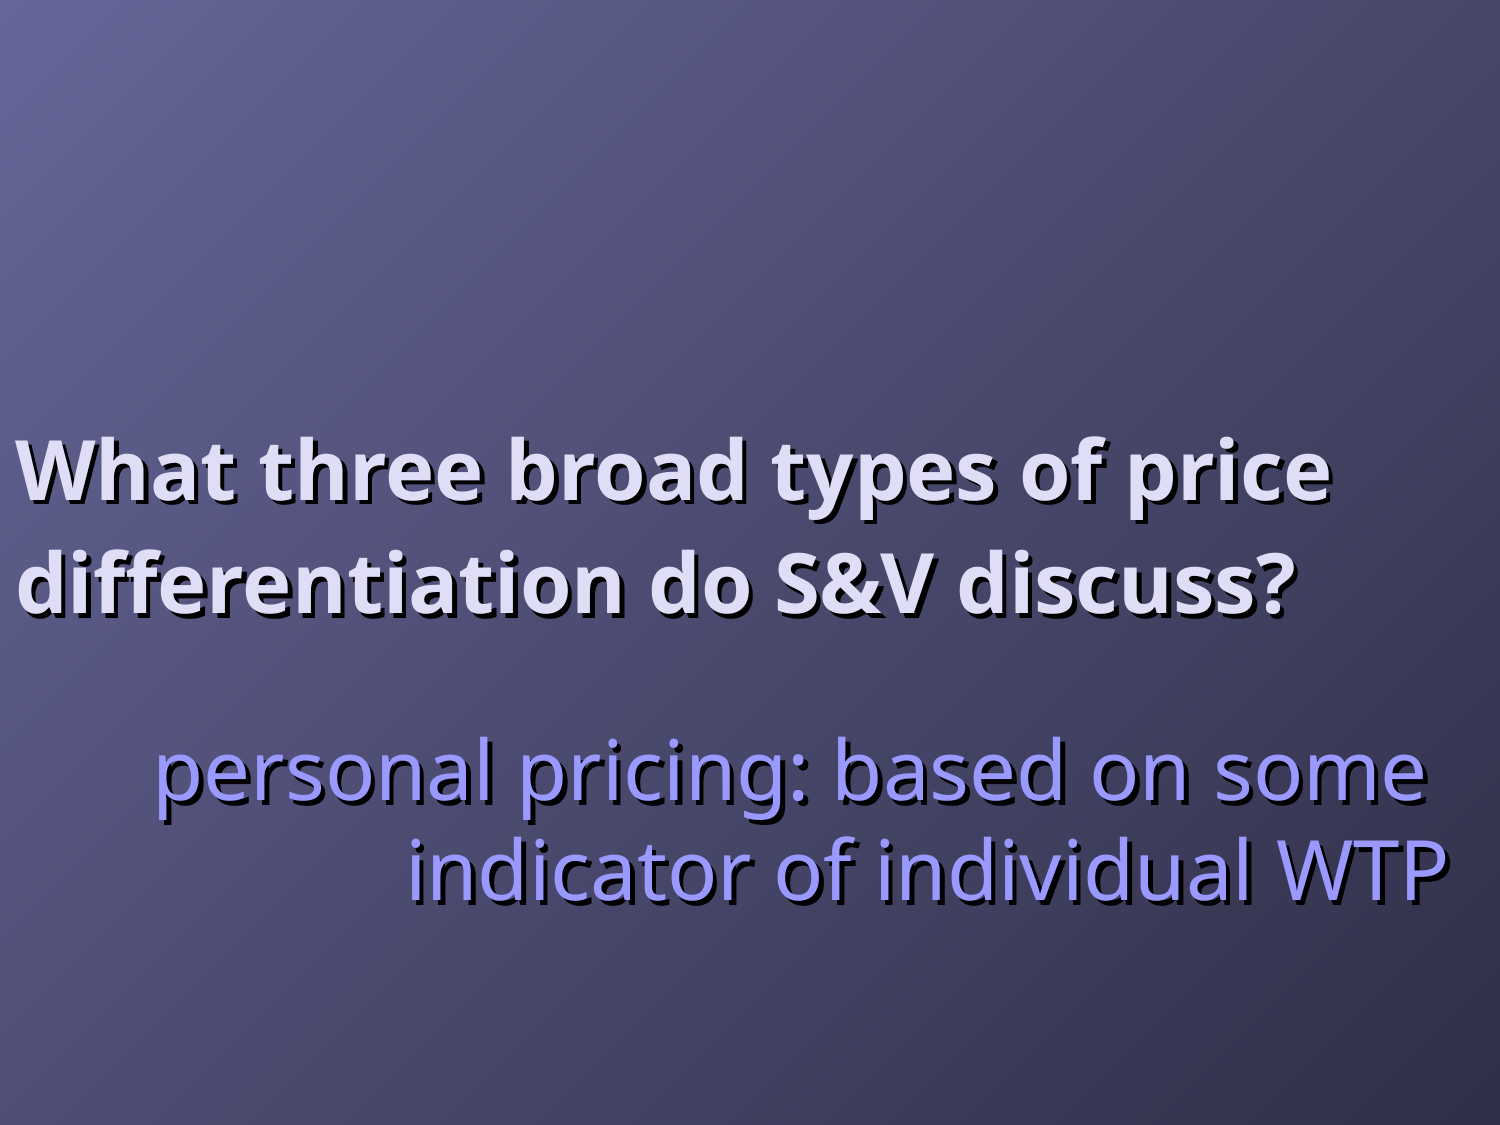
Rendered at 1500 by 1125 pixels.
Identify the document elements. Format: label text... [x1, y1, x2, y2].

text_box personal pricing: based on some indicator of individual WTP [137, 709, 1466, 926]
title What three broad types of price differentiation do S&V discuss? [0, 423, 1500, 739]
